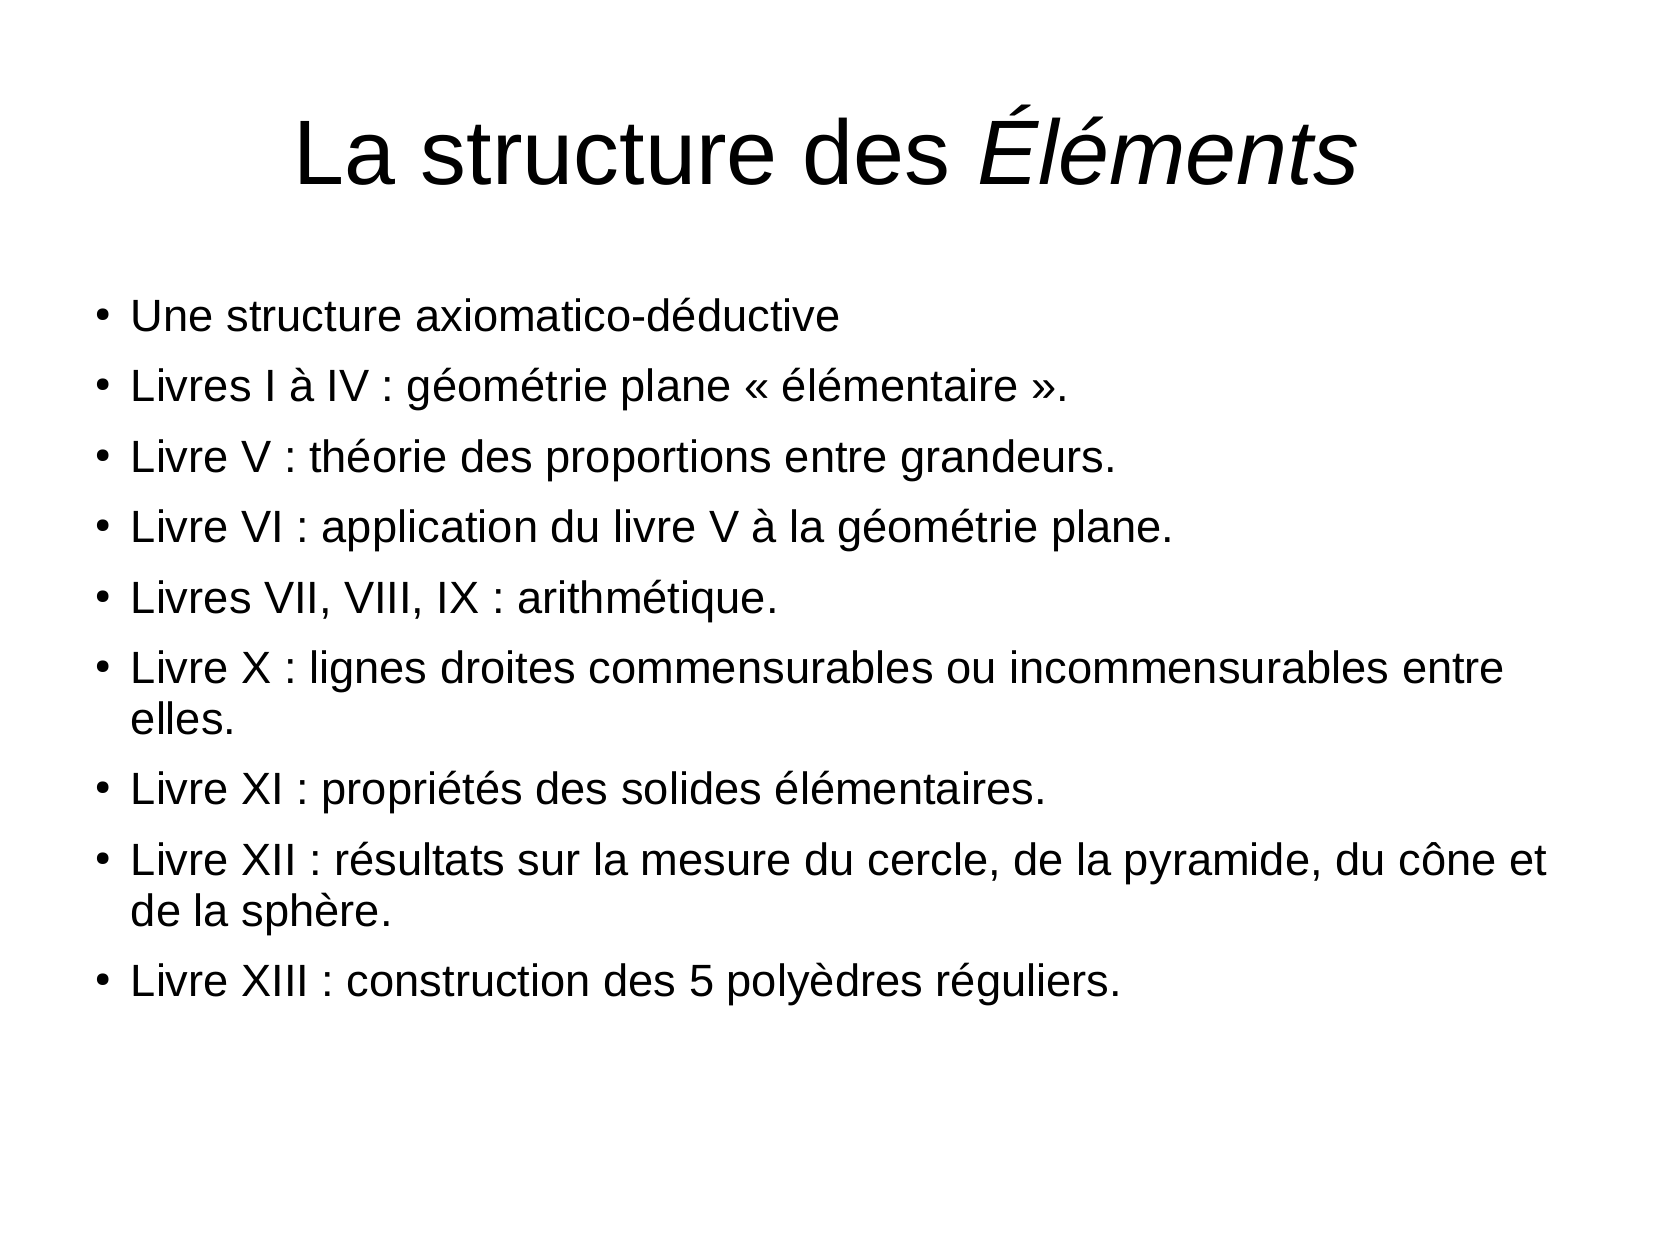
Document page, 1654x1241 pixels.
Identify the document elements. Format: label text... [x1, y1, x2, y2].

list Une structure axiomatico-déductive Livres I à IV : géométrie plane « élémentaire ». Livre V : théorie des proportions entre grandeurs. Livre VI : application du livre V à la géométrie plane. Livres VII, VIII, IX : arithmétique. Livre X : lignes droites commensurables ou incommensurables entre elles. Livre XI : propriétés des solides élémentaires. Livre XII : résultats sur la mesure du cercle, de la pyramide, du cône et de la sphère. Livre XIII : construction des 5 polyèdres réguliers. [82, 290, 1571, 1010]
title La structure des Éléments [82, 49, 1571, 257]
